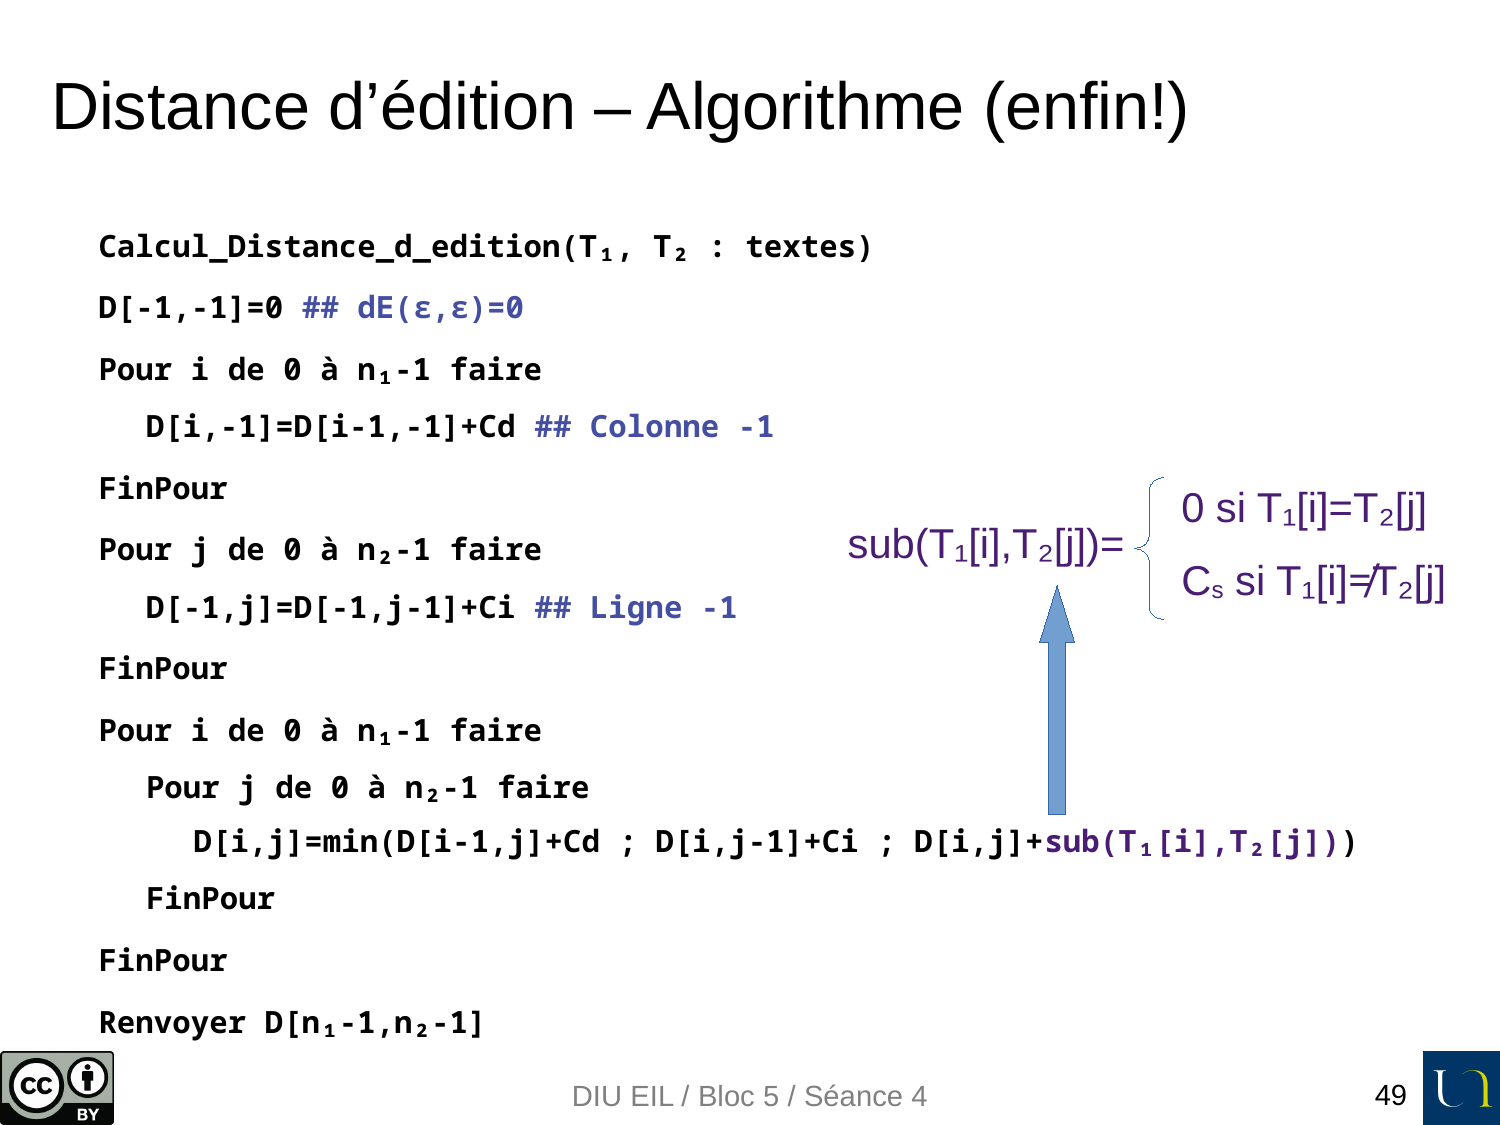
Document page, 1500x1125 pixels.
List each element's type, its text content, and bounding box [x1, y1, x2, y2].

text_box [1039, 585, 1075, 815]
text_box 0 si T₁[i]=T₂[j] [1166, 477, 1471, 543]
picture [0, 1051, 114, 1125]
text_box sub(T₁[i],T₂[j])= [832, 512, 1166, 580]
title Distance d’édition – Algorithme (enfin!) [51, 44, 1449, 170]
list Calcul_Distance_d_edition(T₁, T₂ : textes) D[-1,-1]=0 ## dE(ε,ε)=0 Pour i de 0 à n₁-1 faire D[i,-1]=D[i-1,-1]+Cd ## Colonne -1 FinPour Pour j de 0 à n₂-1 faire D[-1,j]=D[-1,j-1]+Ci ## Ligne -1 FinPour Pour i de 0 à n₁-1 faire Pour j de 0 à n₂-1 faire D[i,j]=min(D[i-1,j]+Cd ; D[i,j-1]+Ci ; D[i,j]+sub(T₁[i],T₂[j])) FinPour FinPour Renvoyer D[n₁-1,n₂-1] [51, 224, 1449, 1052]
picture [1417, 1051, 1500, 1125]
text_box Cs si T₁[i]≠T₂[j] [1166, 543, 1500, 626]
